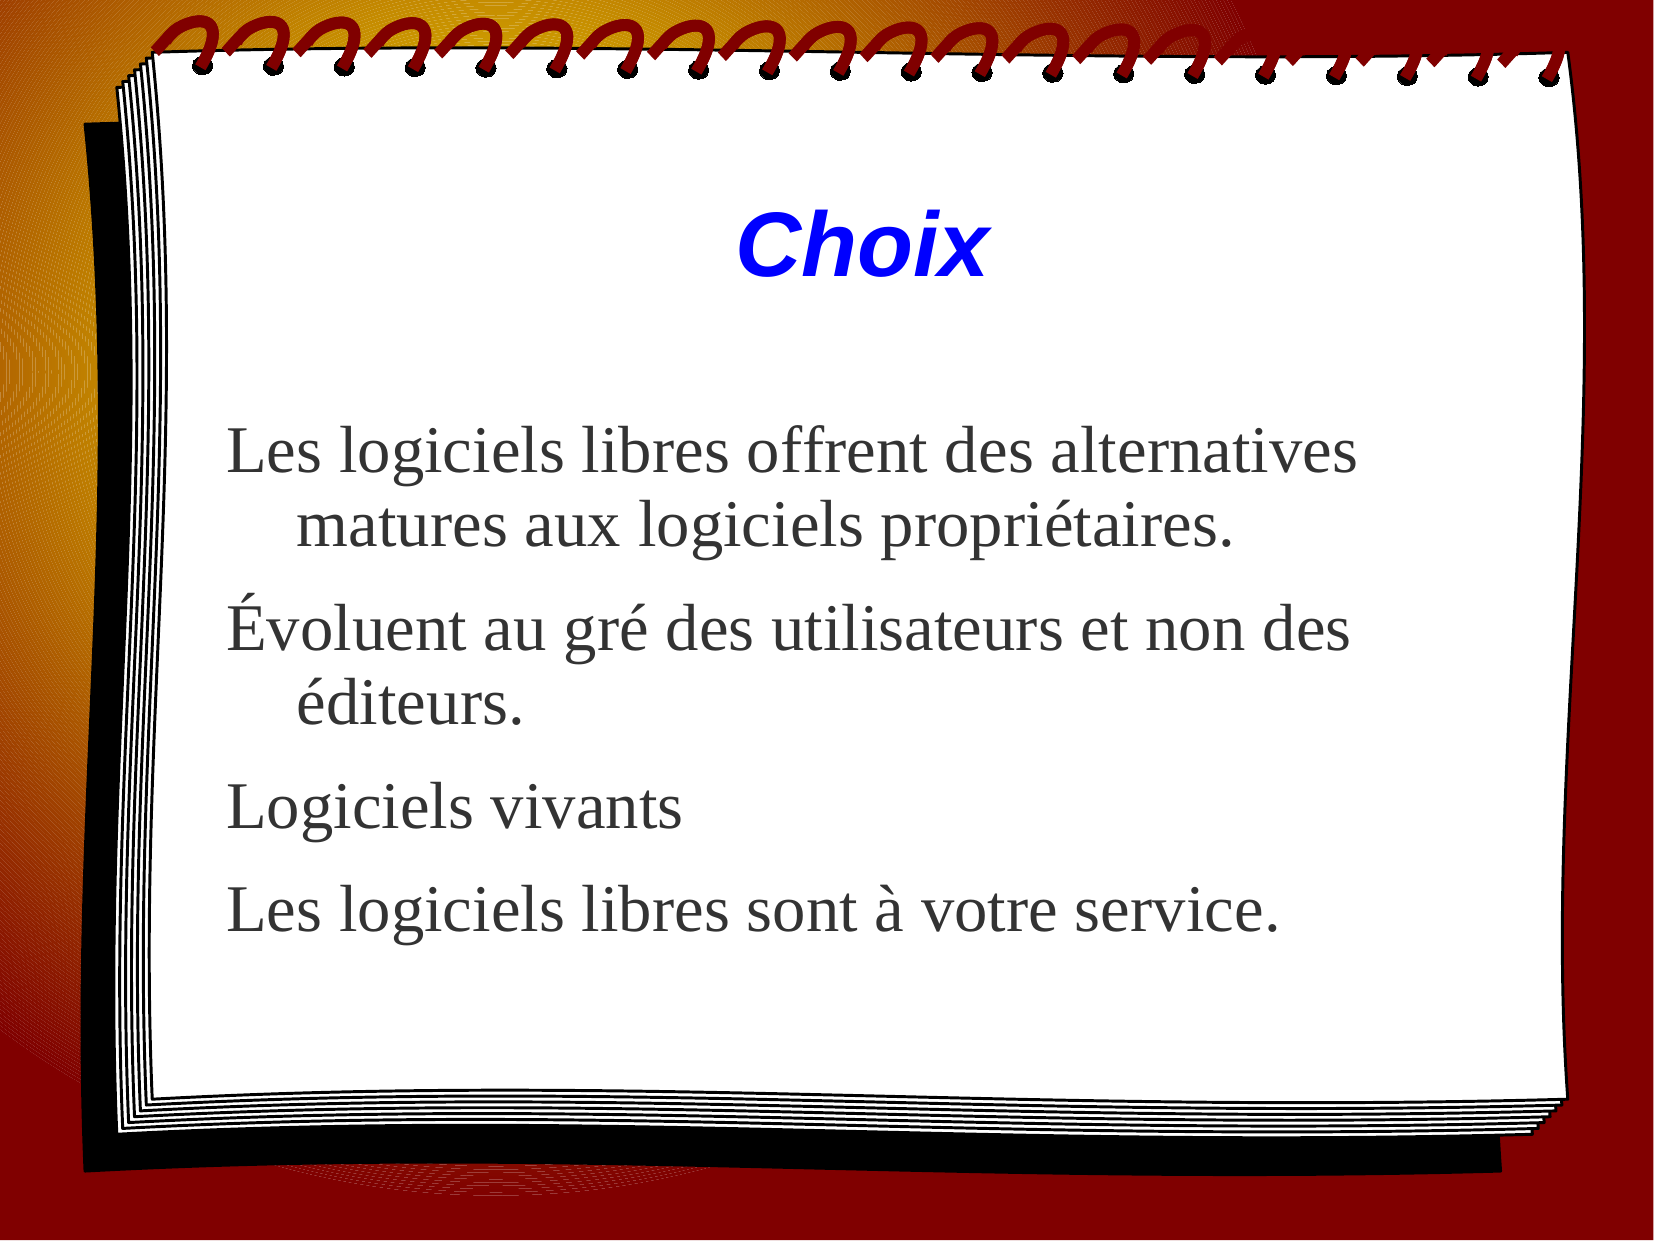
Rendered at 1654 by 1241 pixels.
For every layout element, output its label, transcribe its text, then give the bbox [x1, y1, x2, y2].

list Les logiciels libres offrent des alternatives matures aux logiciels propriétaires. Évoluent au gré des utilisateurs et non des éditeurs. Logiciels vivants Les logiciels libres sont à votre service. [214, 413, 1506, 984]
title Choix [215, 143, 1511, 346]
